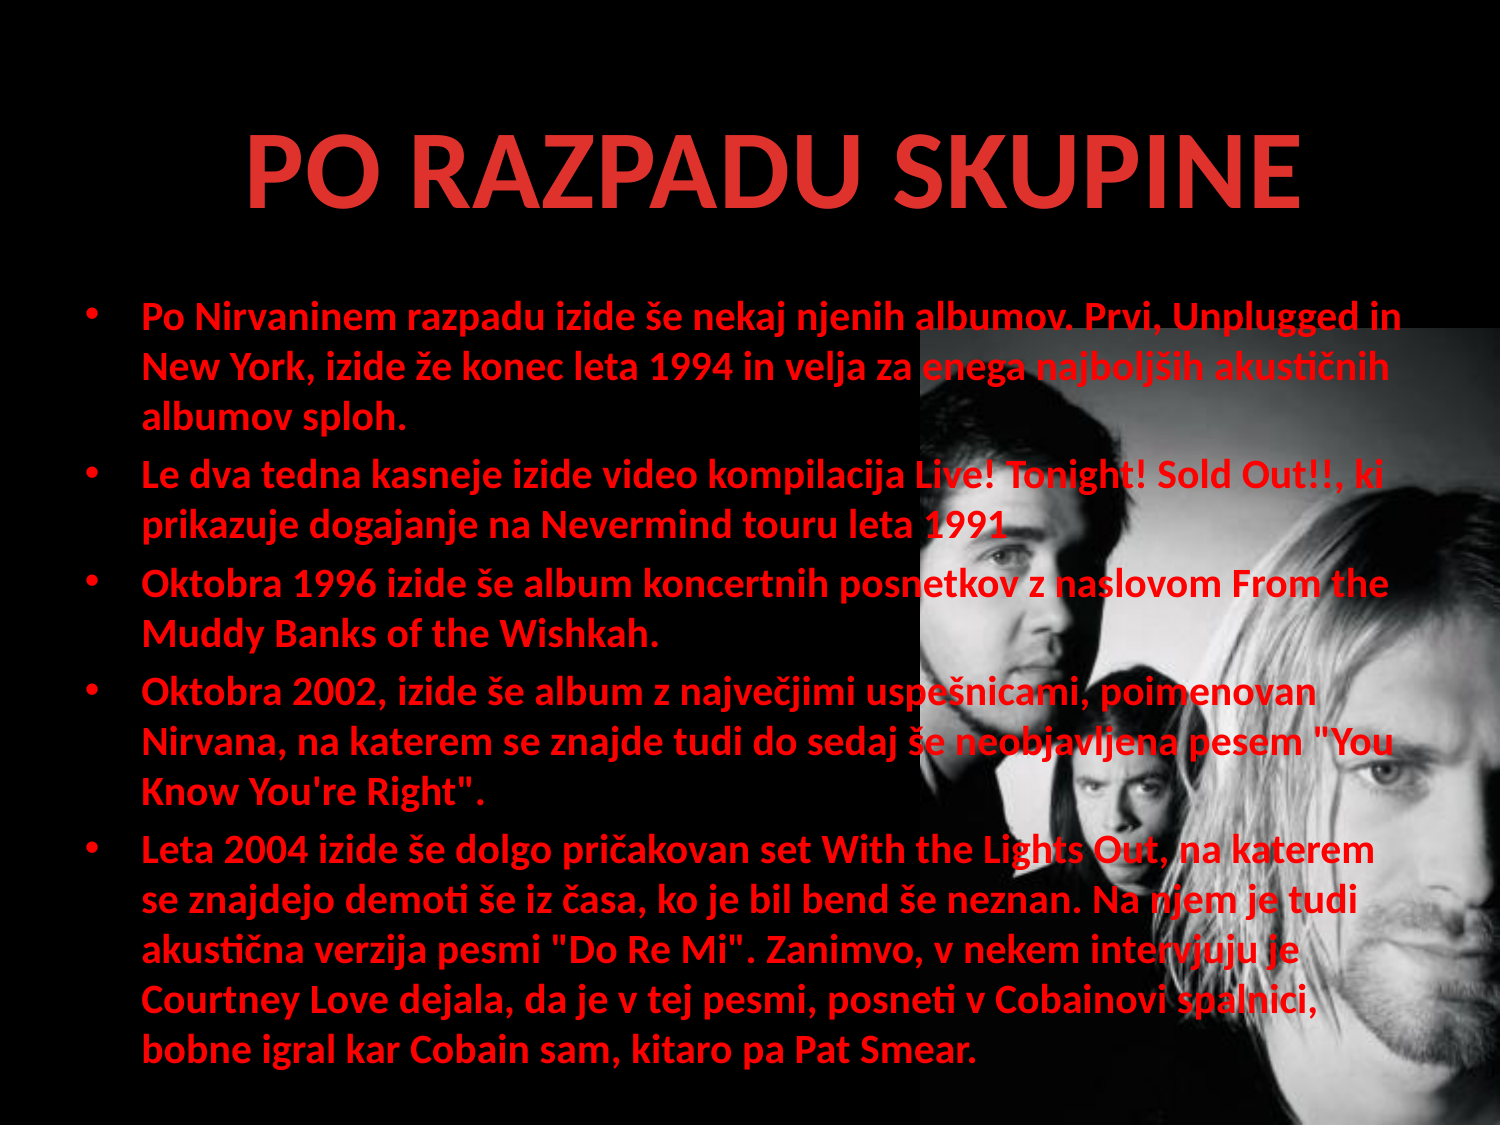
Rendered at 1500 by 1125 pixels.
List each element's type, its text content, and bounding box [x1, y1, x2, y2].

picture [920, 328, 1500, 1125]
text_box Po Nirvaninem razpadu izide še nekaj njenih albumov. Prvi, Unplugged in New York, izide že konec leta 1994 in velja za enega najboljših akustičnih albumov sploh. Le dva tedna kasneje izide video kompilacija Live! Tonight! Sold Out!!, ki prikazuje dogajanje na Nevermind touru leta 1991 Oktobra 1996 izide še album koncertnih posnetkov z naslovom From the Muddy Banks of the Wishkah. Oktobra 2002, izide še album z največjimi uspešnicami, poimenovan Nirvana, na katerem se znajde tudi do sedaj še neobjavljena pesem "You Know You're Right". Leta 2004 izide še dolgo pričakovan set With the Lights Out, na katerem se znajdejo demoti še iz časa, ko je bil bend še neznan. Na njem je tudi akustična verzija pesmi "Do Re Mi". Zanimvo, v nekem intervjuju je Courtney Love dejala, da je v tej pesmi, posneti v Cobainovi spalnici, bobne igral kar Cobain sam, kitaro pa Pat Smear. [70, 281, 1421, 1024]
text_box PO RAZPADU SKUPINE [99, 70, 1450, 258]
picture [920, 1046, 928, 1051]
